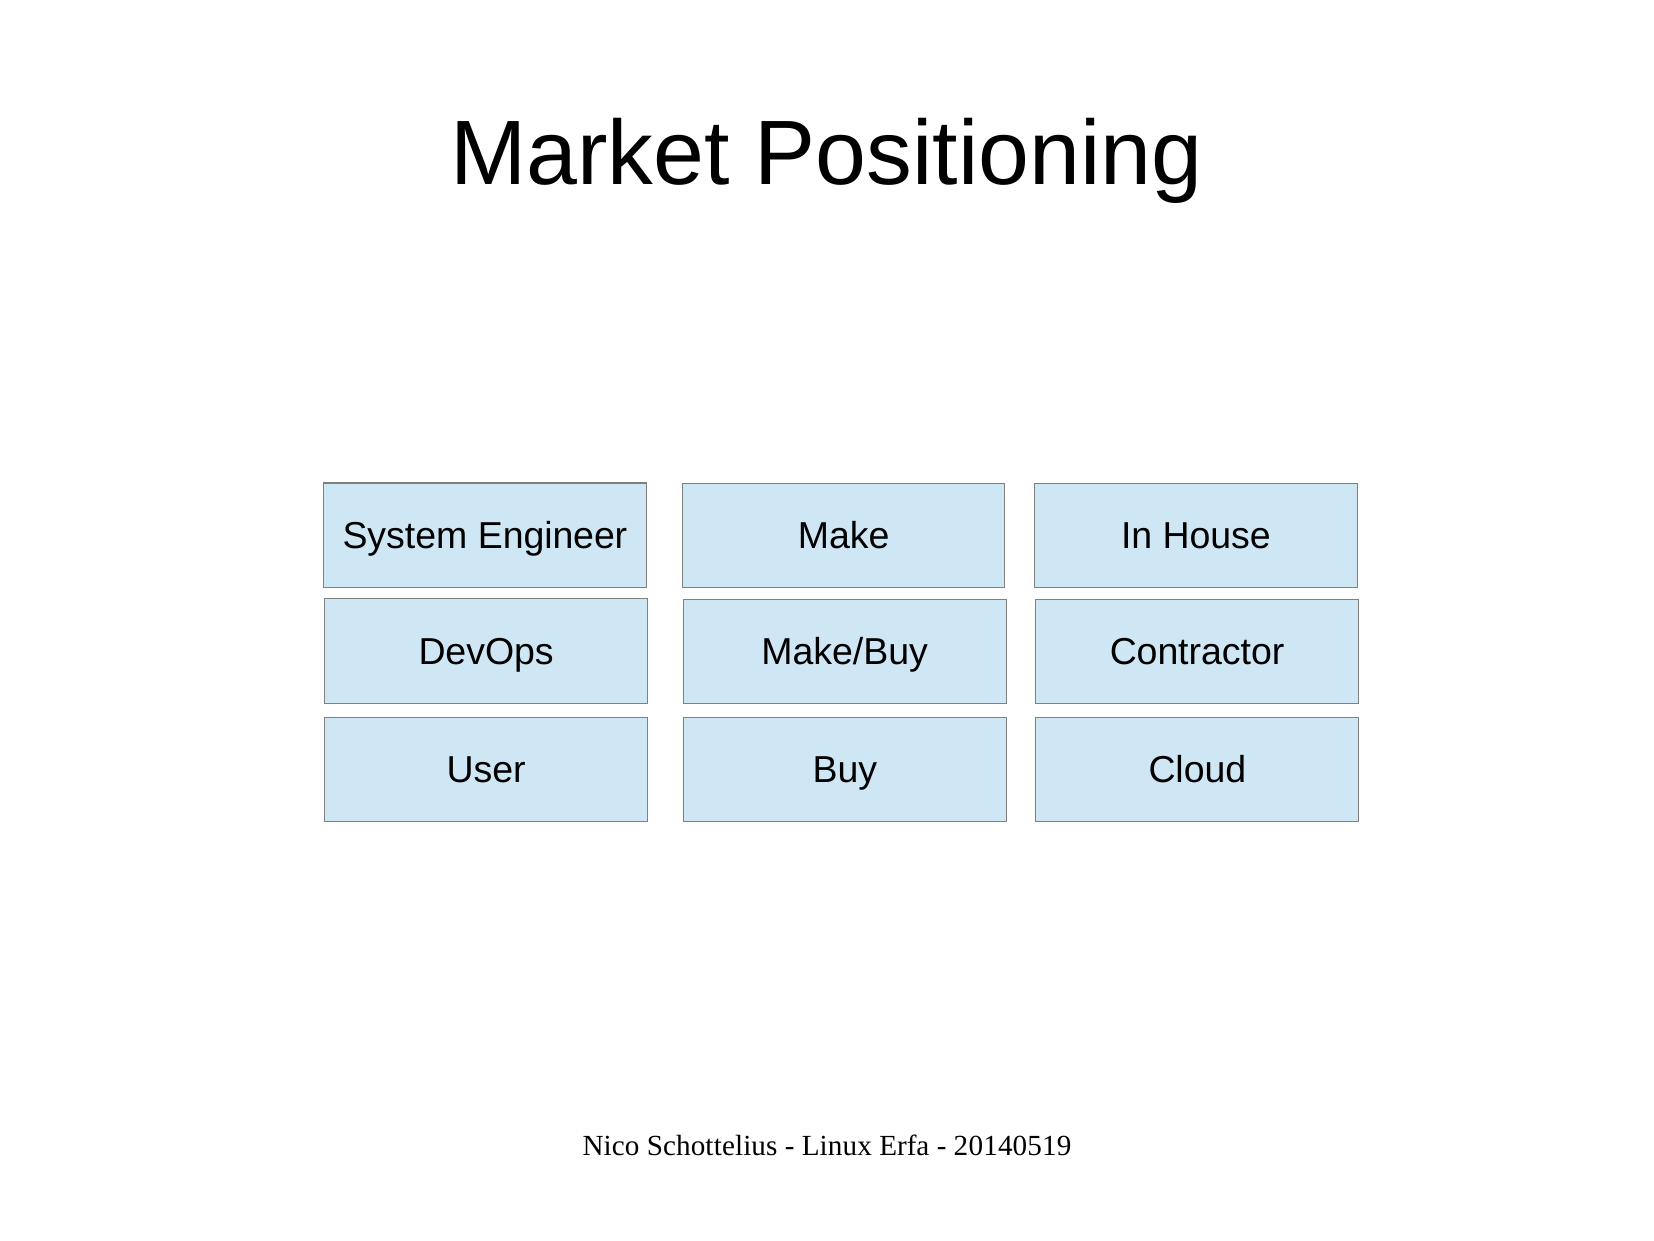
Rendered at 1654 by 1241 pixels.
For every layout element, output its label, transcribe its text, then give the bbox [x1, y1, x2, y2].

text_box System Engineer [323, 483, 647, 588]
text_box In House [1034, 483, 1358, 588]
text_box Cloud [1035, 717, 1359, 822]
text_box User [324, 717, 648, 822]
title Market Positioning [82, 49, 1571, 257]
text_box Make/Buy [683, 599, 1007, 704]
text_box Make [682, 483, 1005, 588]
text_box Contractor [1035, 599, 1359, 704]
text_box Buy [683, 717, 1007, 822]
text_box DevOps [324, 598, 648, 704]
